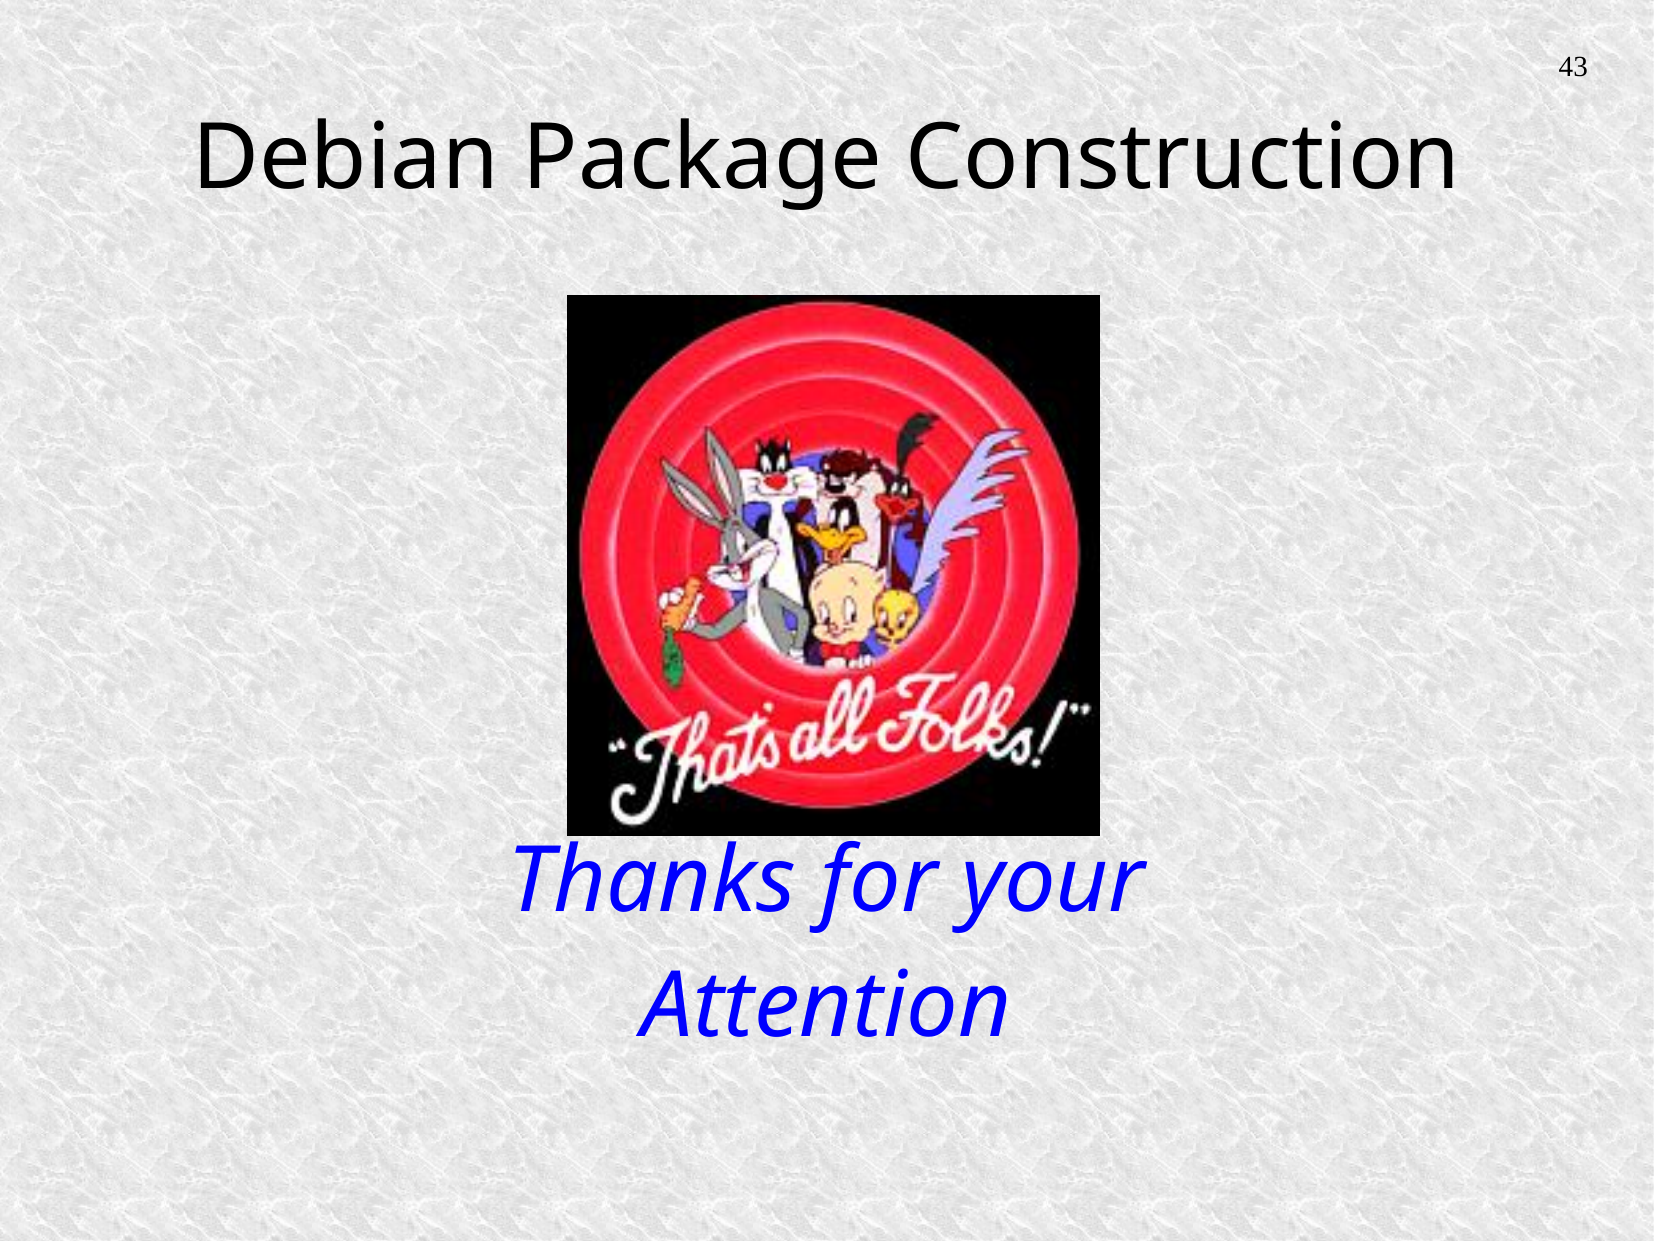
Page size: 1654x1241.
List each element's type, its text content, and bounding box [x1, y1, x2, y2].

subtitle Thanks for your Attention [82, 768, 1571, 1109]
picture [0, 0, 1654, 1241]
title Debian Package Construction [82, 49, 1571, 257]
